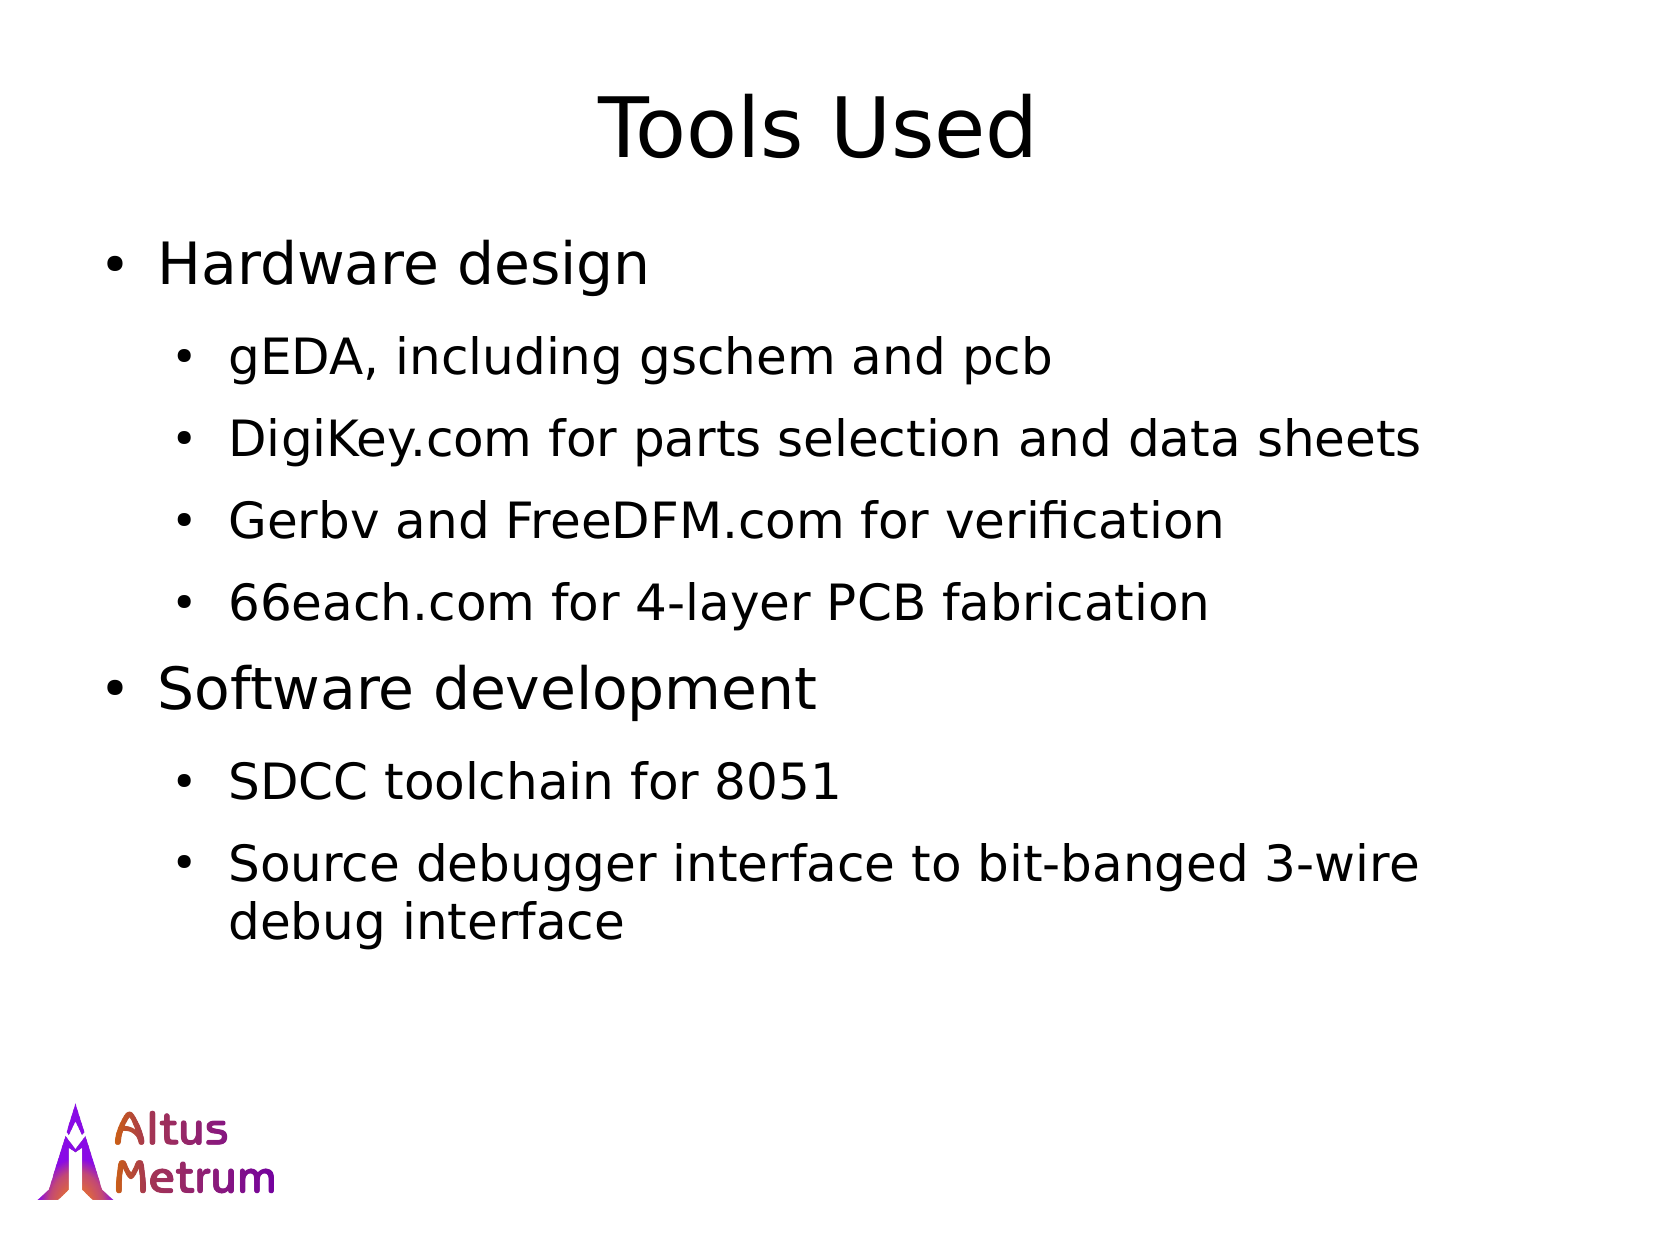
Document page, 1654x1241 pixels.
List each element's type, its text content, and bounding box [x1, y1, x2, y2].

picture [37, 1103, 274, 1200]
list Hardware design gEDA, including gschem and pcb DigiKey.com for parts selection and data sheets Gerbv and FreeDFM.com for verification 66each.com for 4-layer PCB fabrication Software development SDCC toolchain for 8051 Source debugger interface to bit-banged 3-wire debug interface [86, 230, 1576, 1035]
title Tools Used [75, 32, 1564, 226]
